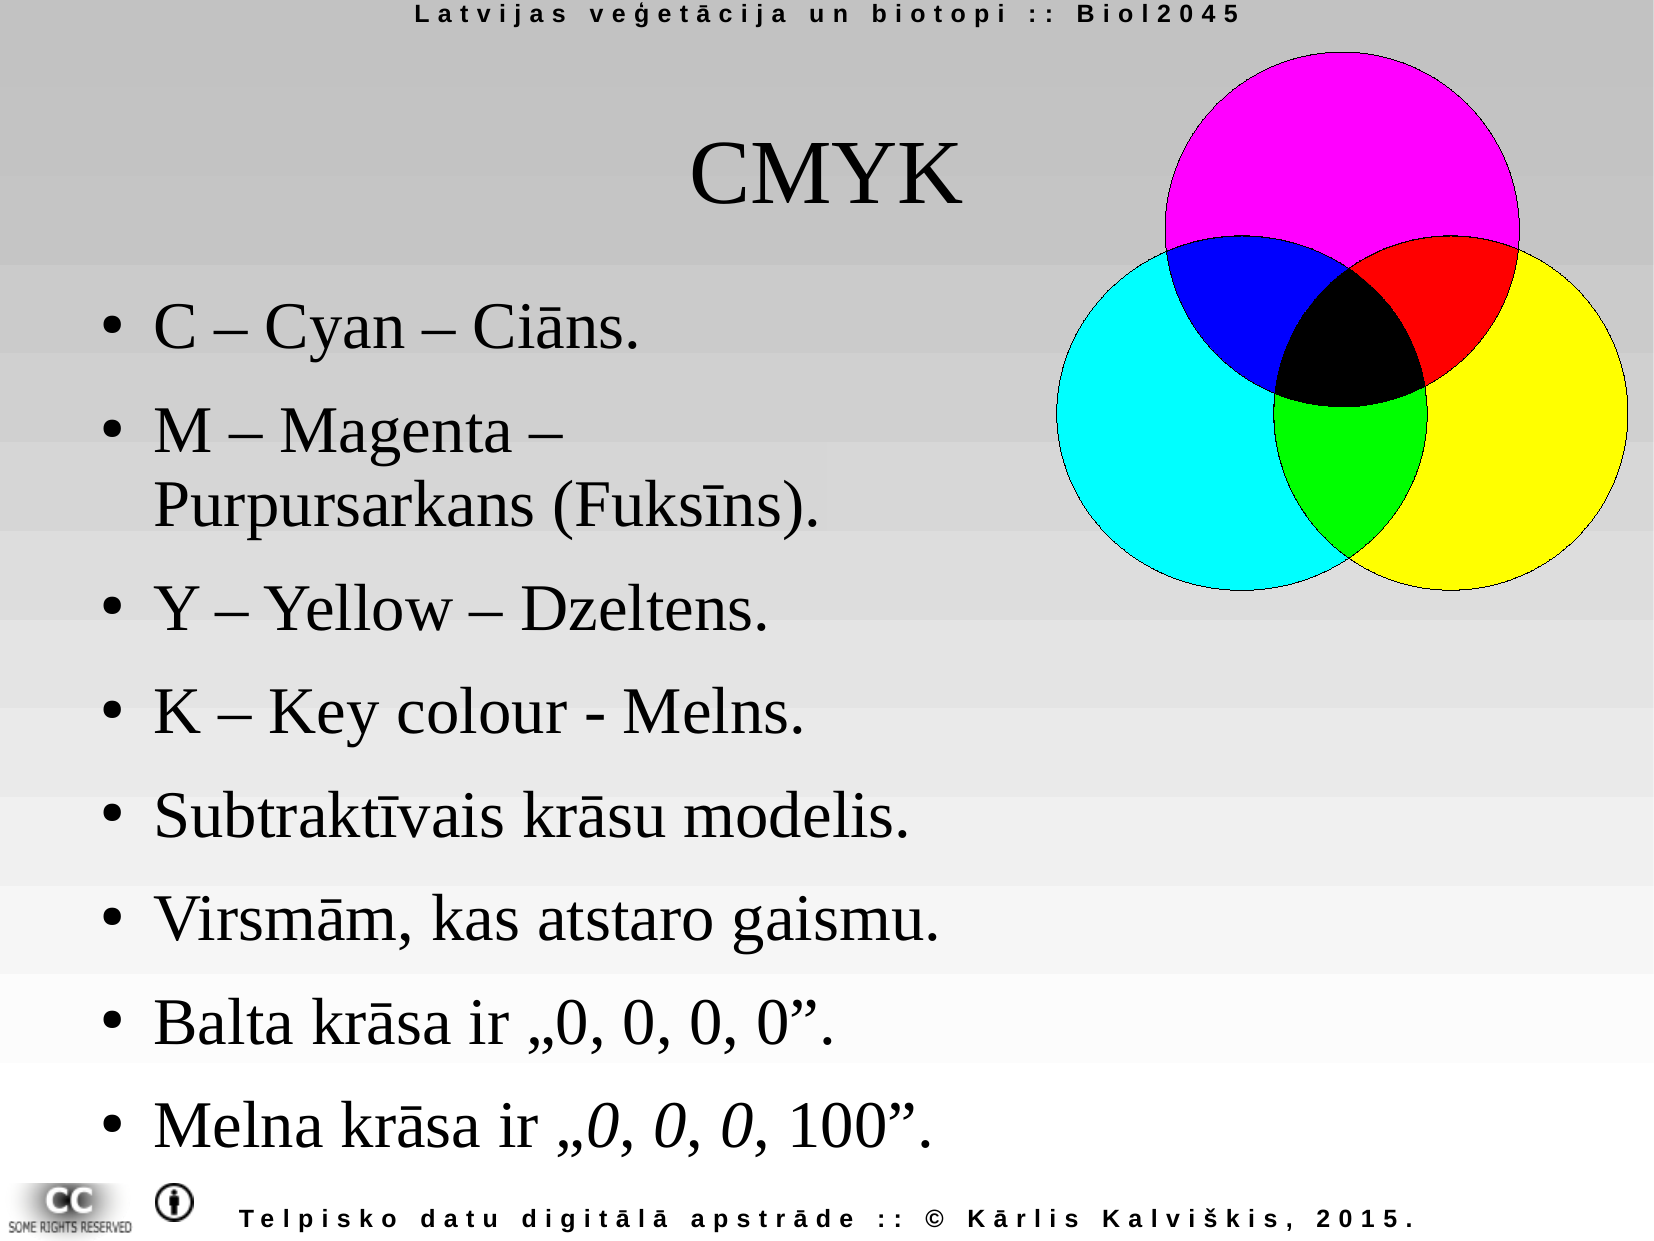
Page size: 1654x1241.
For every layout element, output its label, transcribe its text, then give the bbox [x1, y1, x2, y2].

picture [0, 0, 1654, 1241]
text_box [1056, 52, 1628, 591]
list C – Cyan – Ciāns. M – Magenta – Purpursarkans (Fuksīns). Y – Yellow – Dzeltens. K – Key colour - Melns. Subtraktīvais krāsu modelis. Virsmām, kas atstaro gaismu. Balta krāsa ir „0, 0, 0, 0”. Melna krāsa ir „0, 0, 0, 100”. [82, 289, 1571, 1163]
title CMYK [29, 49, 1625, 296]
